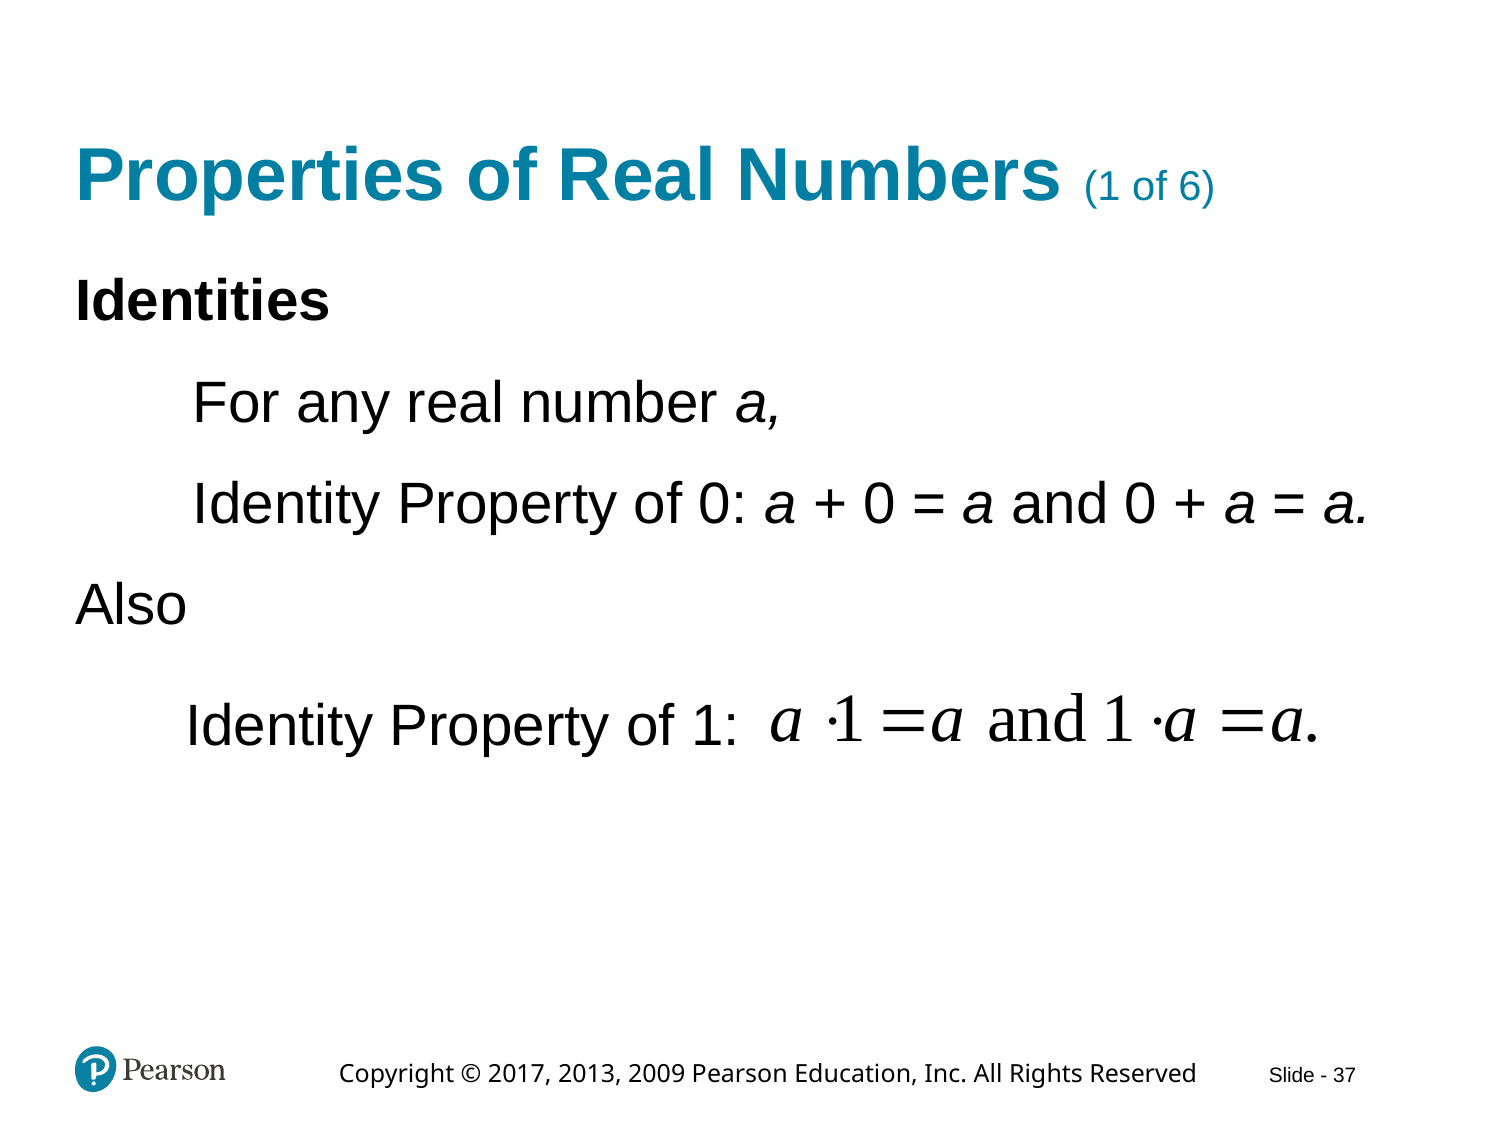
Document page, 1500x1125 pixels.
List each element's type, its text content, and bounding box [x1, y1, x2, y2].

chart [764, 687, 1323, 751]
title Properties of Real Numbers (1 of 6) [75, 35, 1425, 216]
list Identity Property of 1: [185, 686, 748, 763]
list Identities For any real number a, Identity Property of 0: a + 0 = a and 0 + a = a. Also [75, 262, 1425, 650]
